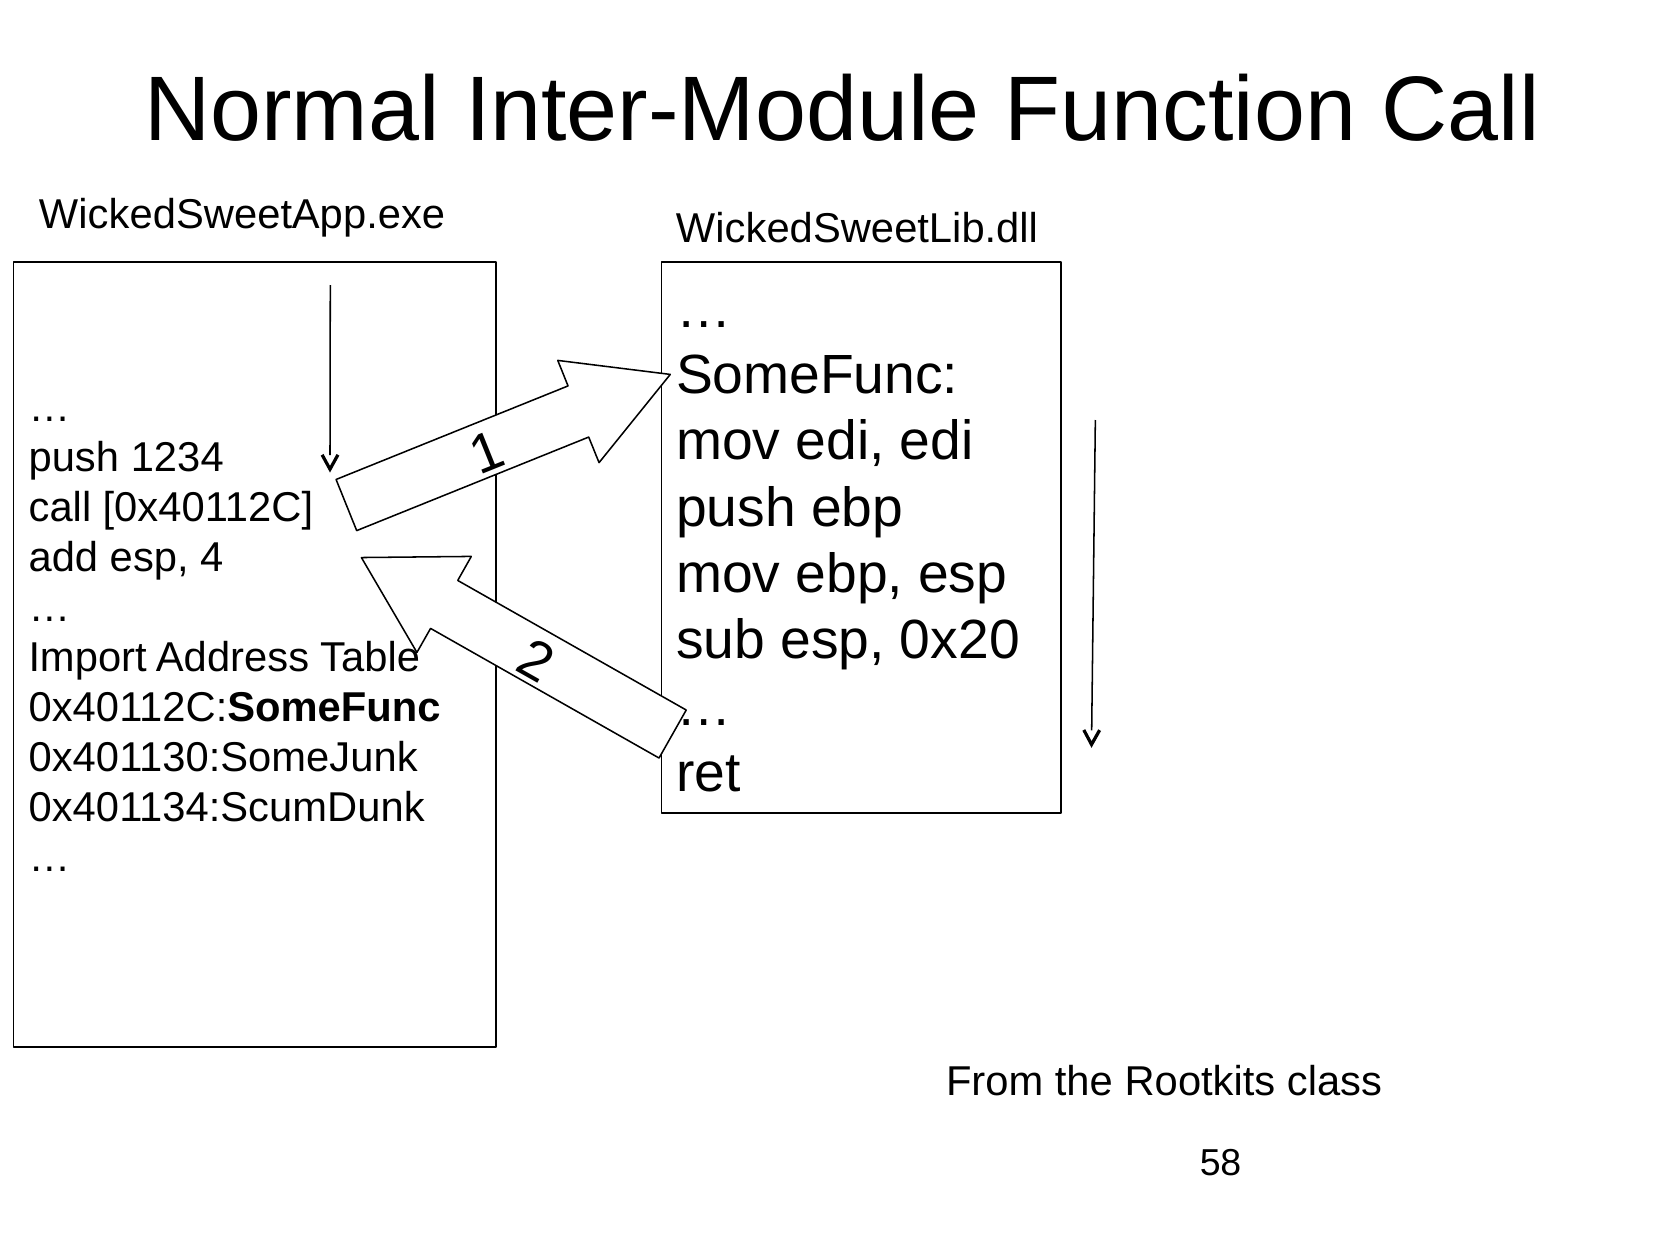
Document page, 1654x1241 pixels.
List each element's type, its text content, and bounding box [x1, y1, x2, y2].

text_box WickedSweetLib.dll [661, 192, 1053, 259]
text_box 1 [336, 360, 671, 531]
text_box 2 [361, 556, 687, 759]
text_box From the Rootkits class [931, 1050, 1487, 1112]
text_box WickedSweetApp.exe [24, 179, 461, 245]
title Normal Inter-Module Function Call [0, 0, 1654, 207]
text_box … push 1234 call [0x40112C] add esp, 4 … Import Address Table 0x40112C:SomeFunc 0x401130:SomeJunk 0x401134:ScumDunk … [13, 261, 497, 1048]
text_box <number> [1185, 1129, 1530, 1213]
text_box … SomeFunc: mov edi, edi push ebp mov ebp, esp sub esp, 0x20 … ret [661, 261, 1061, 813]
